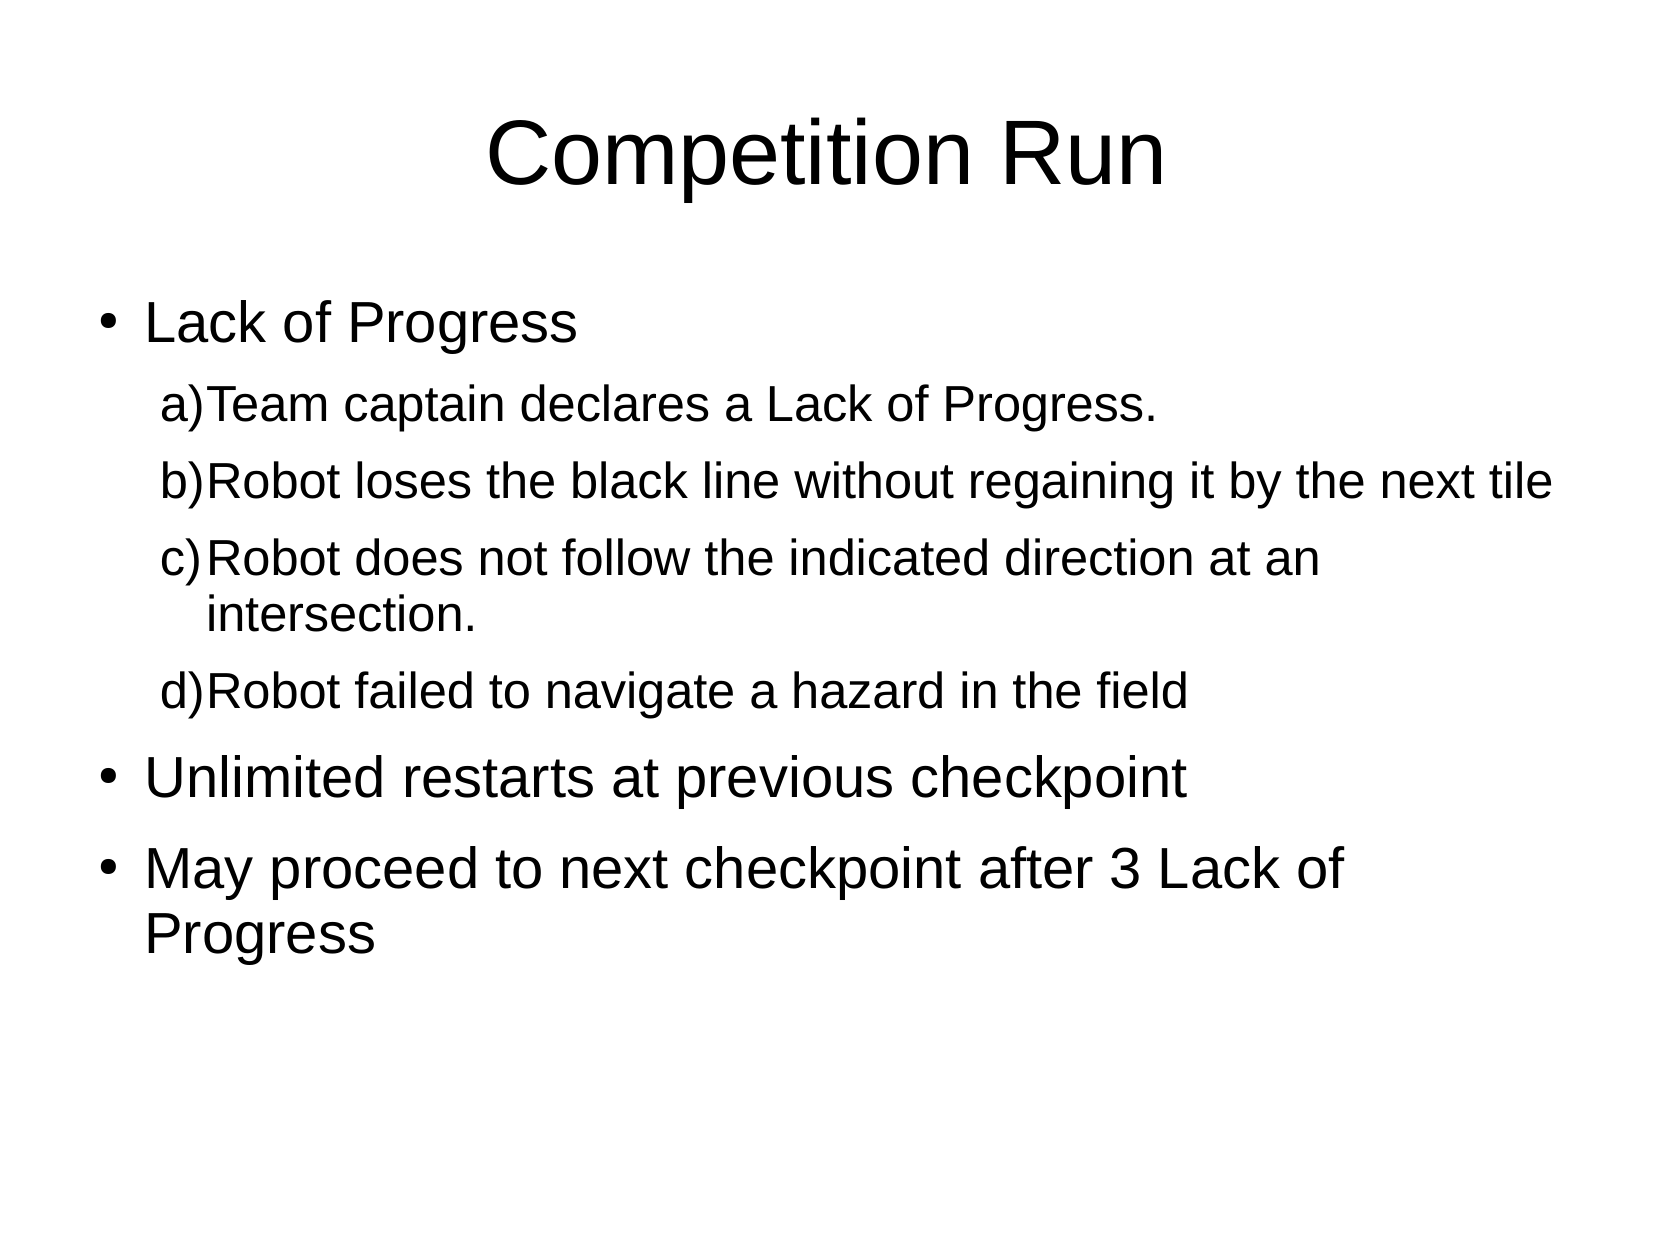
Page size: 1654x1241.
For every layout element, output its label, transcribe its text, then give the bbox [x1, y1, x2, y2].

list Lack of Progress Team captain declares a Lack of Progress. Robot loses the black line without regaining it by the next tile Robot does not follow the indicated direction at an intersection. Robot failed to navigate a hazard in the field Unlimited restarts at previous checkpoint May proceed to next checkpoint after 3 Lack of Progress [82, 290, 1571, 1010]
title Competition Run [82, 49, 1571, 257]
